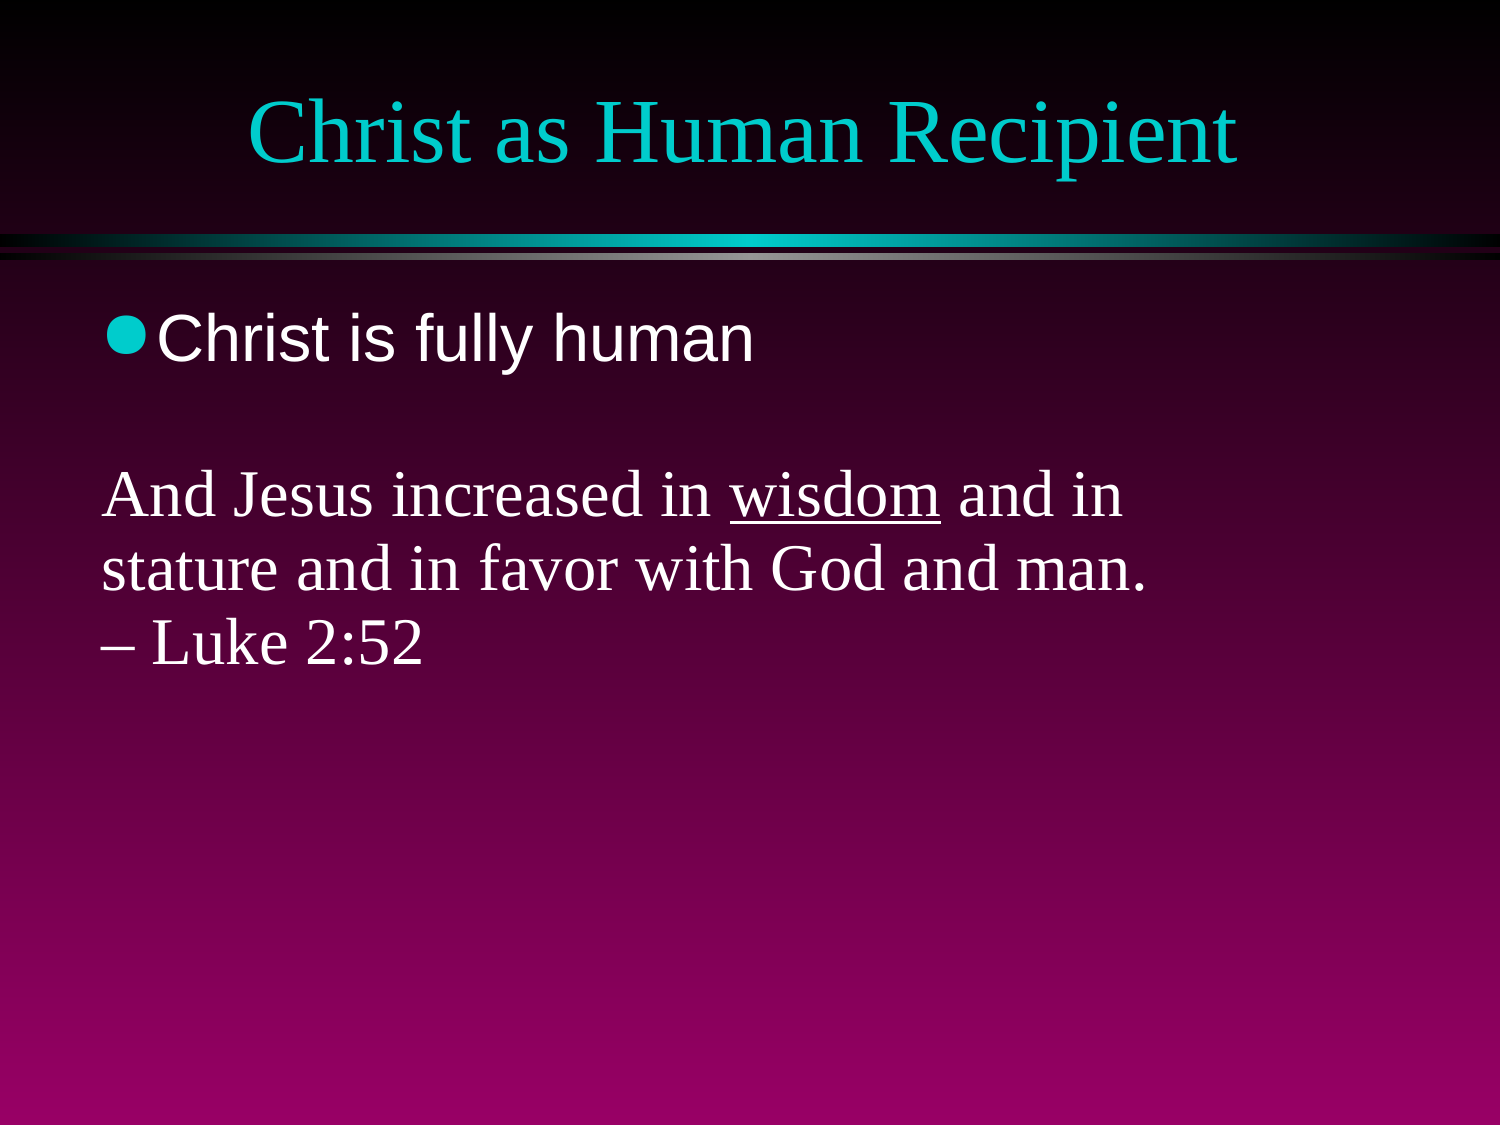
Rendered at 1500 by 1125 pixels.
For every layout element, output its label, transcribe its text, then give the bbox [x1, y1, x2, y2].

title Christ as Human Recipient [99, 37, 1388, 225]
text_box And Jesus increased in wisdom and in stature and in favor with God and man. – Luke 2:52 [86, 449, 1238, 687]
list Christ is fully human [99, 301, 1388, 480]
